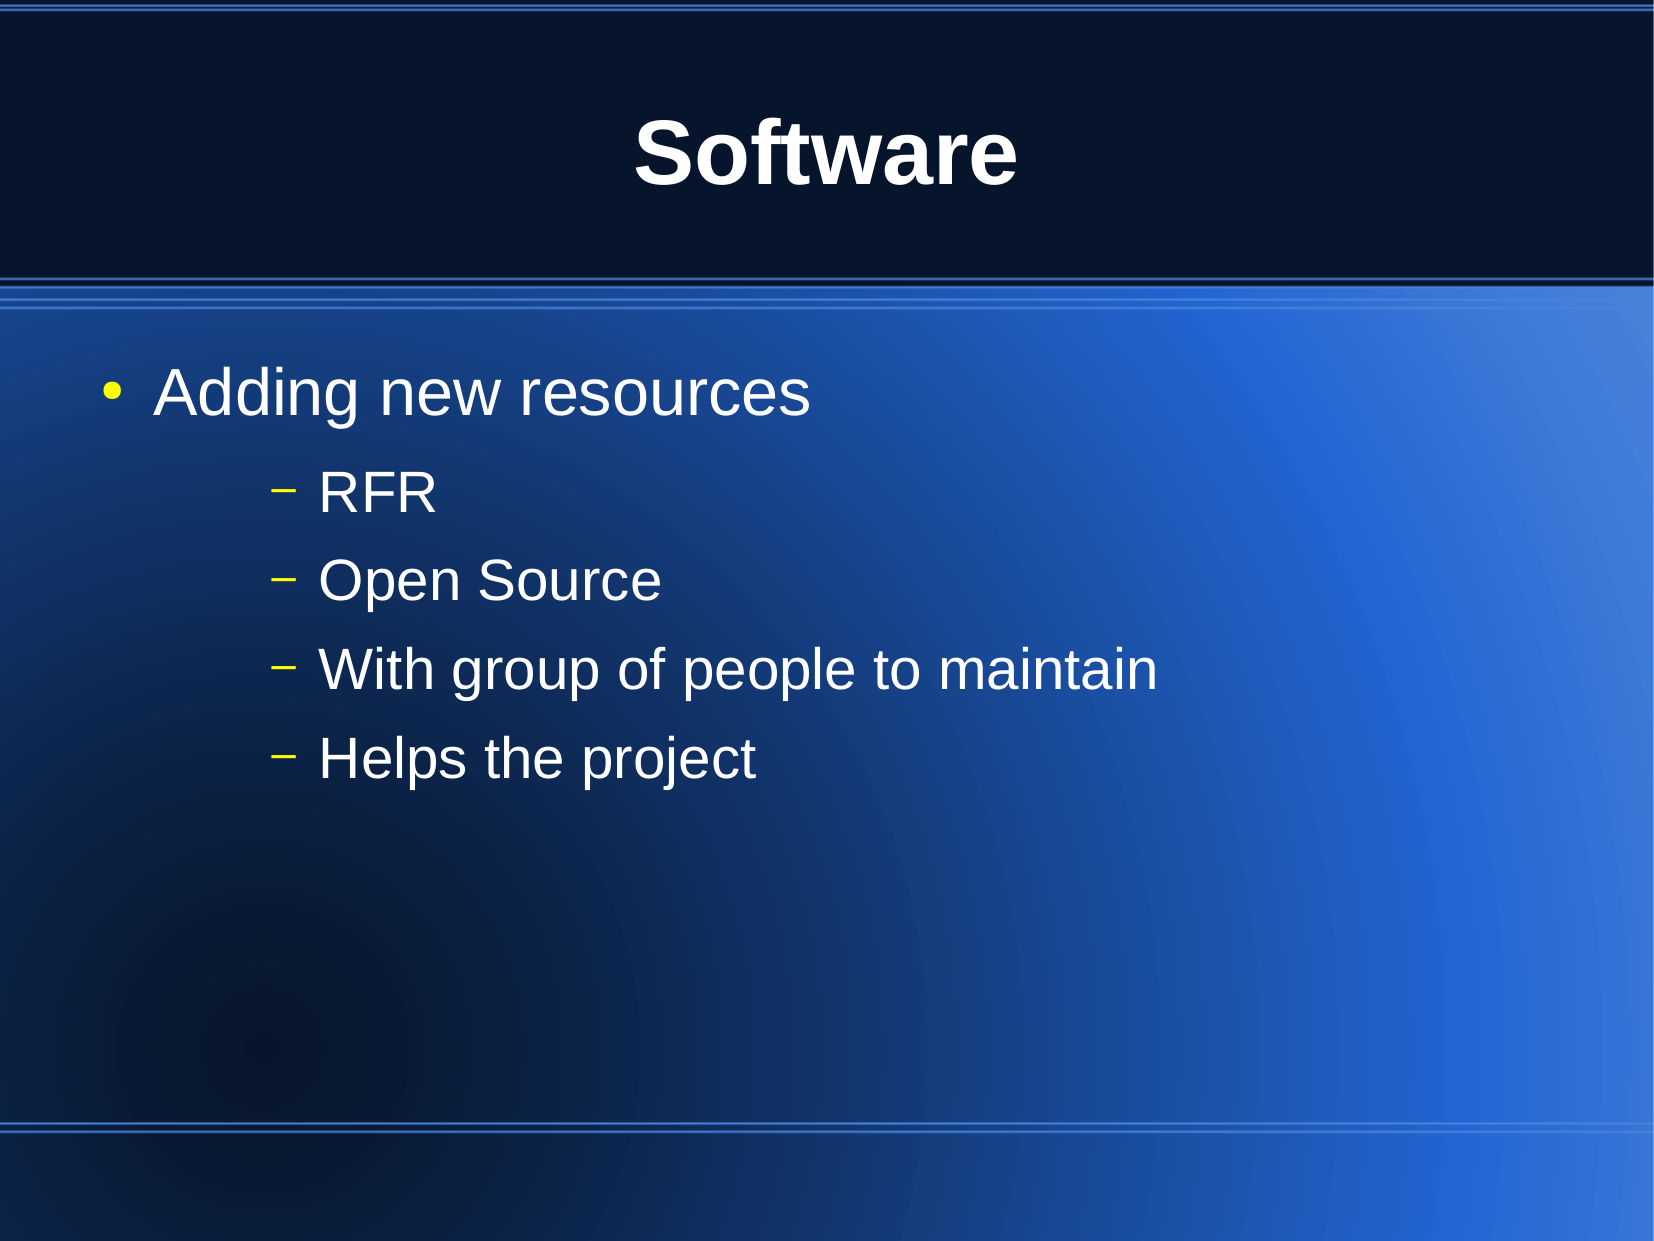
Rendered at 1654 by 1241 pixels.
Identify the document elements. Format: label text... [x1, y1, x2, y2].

title Software [82, 49, 1571, 257]
list Adding new resources RFR Open Source With group of people to maintain Helps the project [82, 355, 1571, 1174]
picture [0, 0, 1654, 1241]
